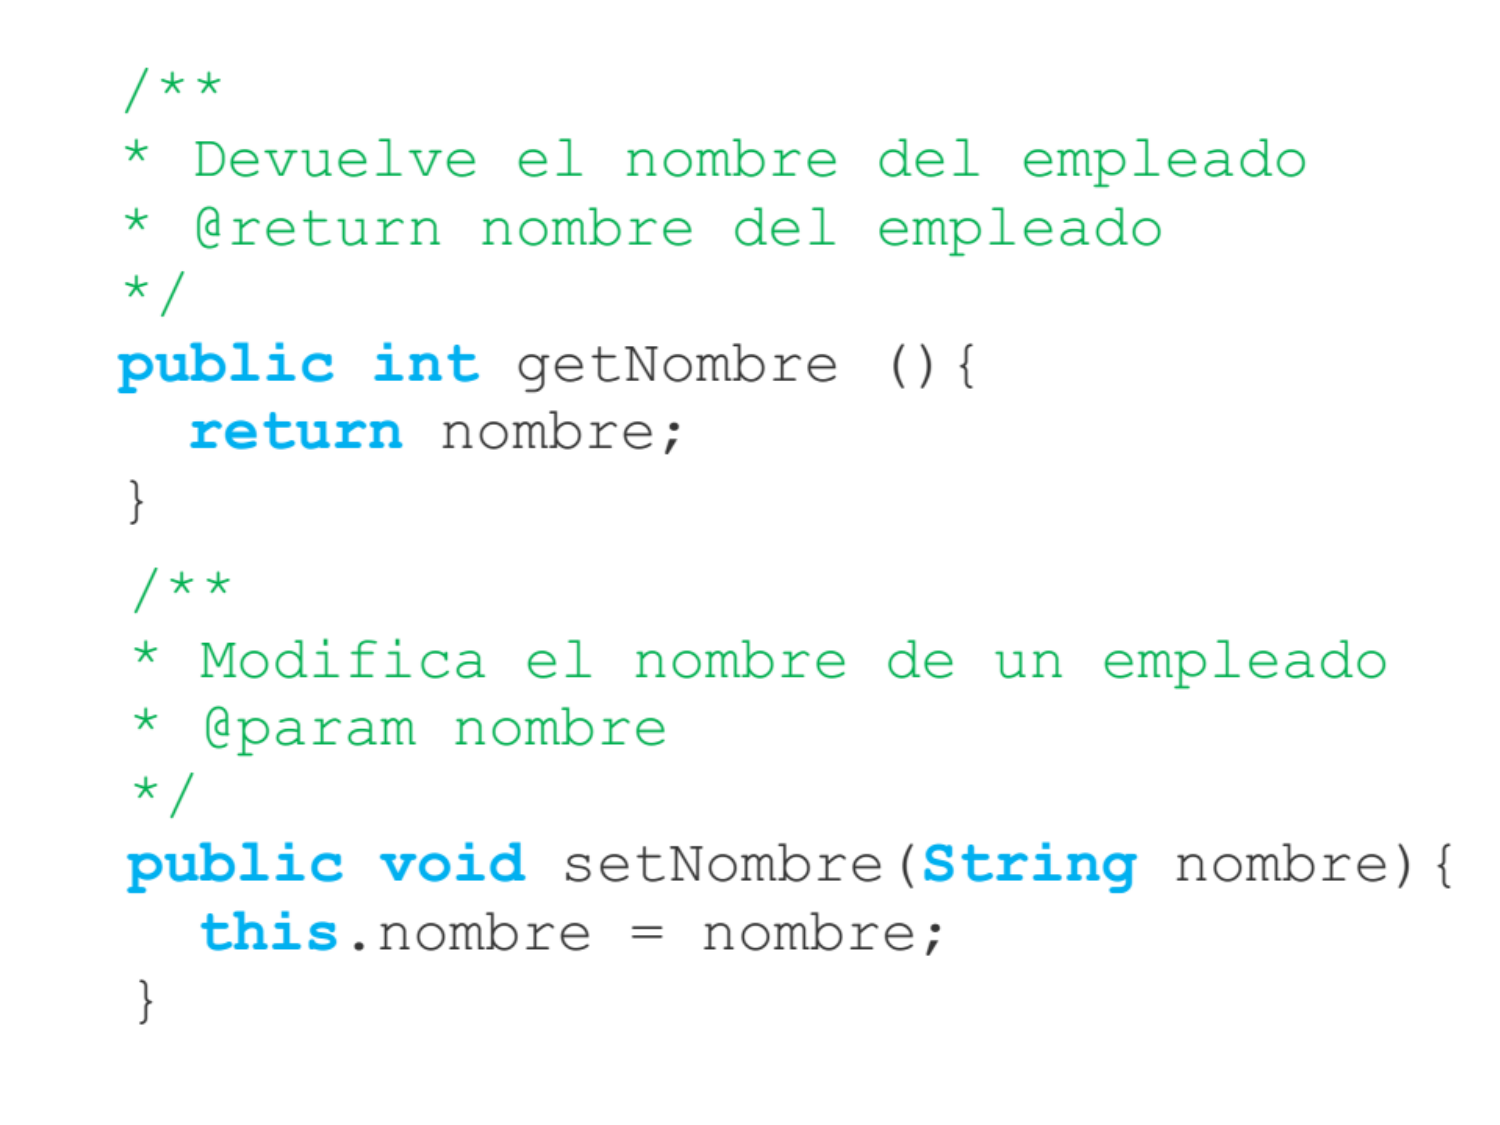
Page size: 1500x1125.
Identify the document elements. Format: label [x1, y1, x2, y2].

picture [88, 54, 1484, 1078]
